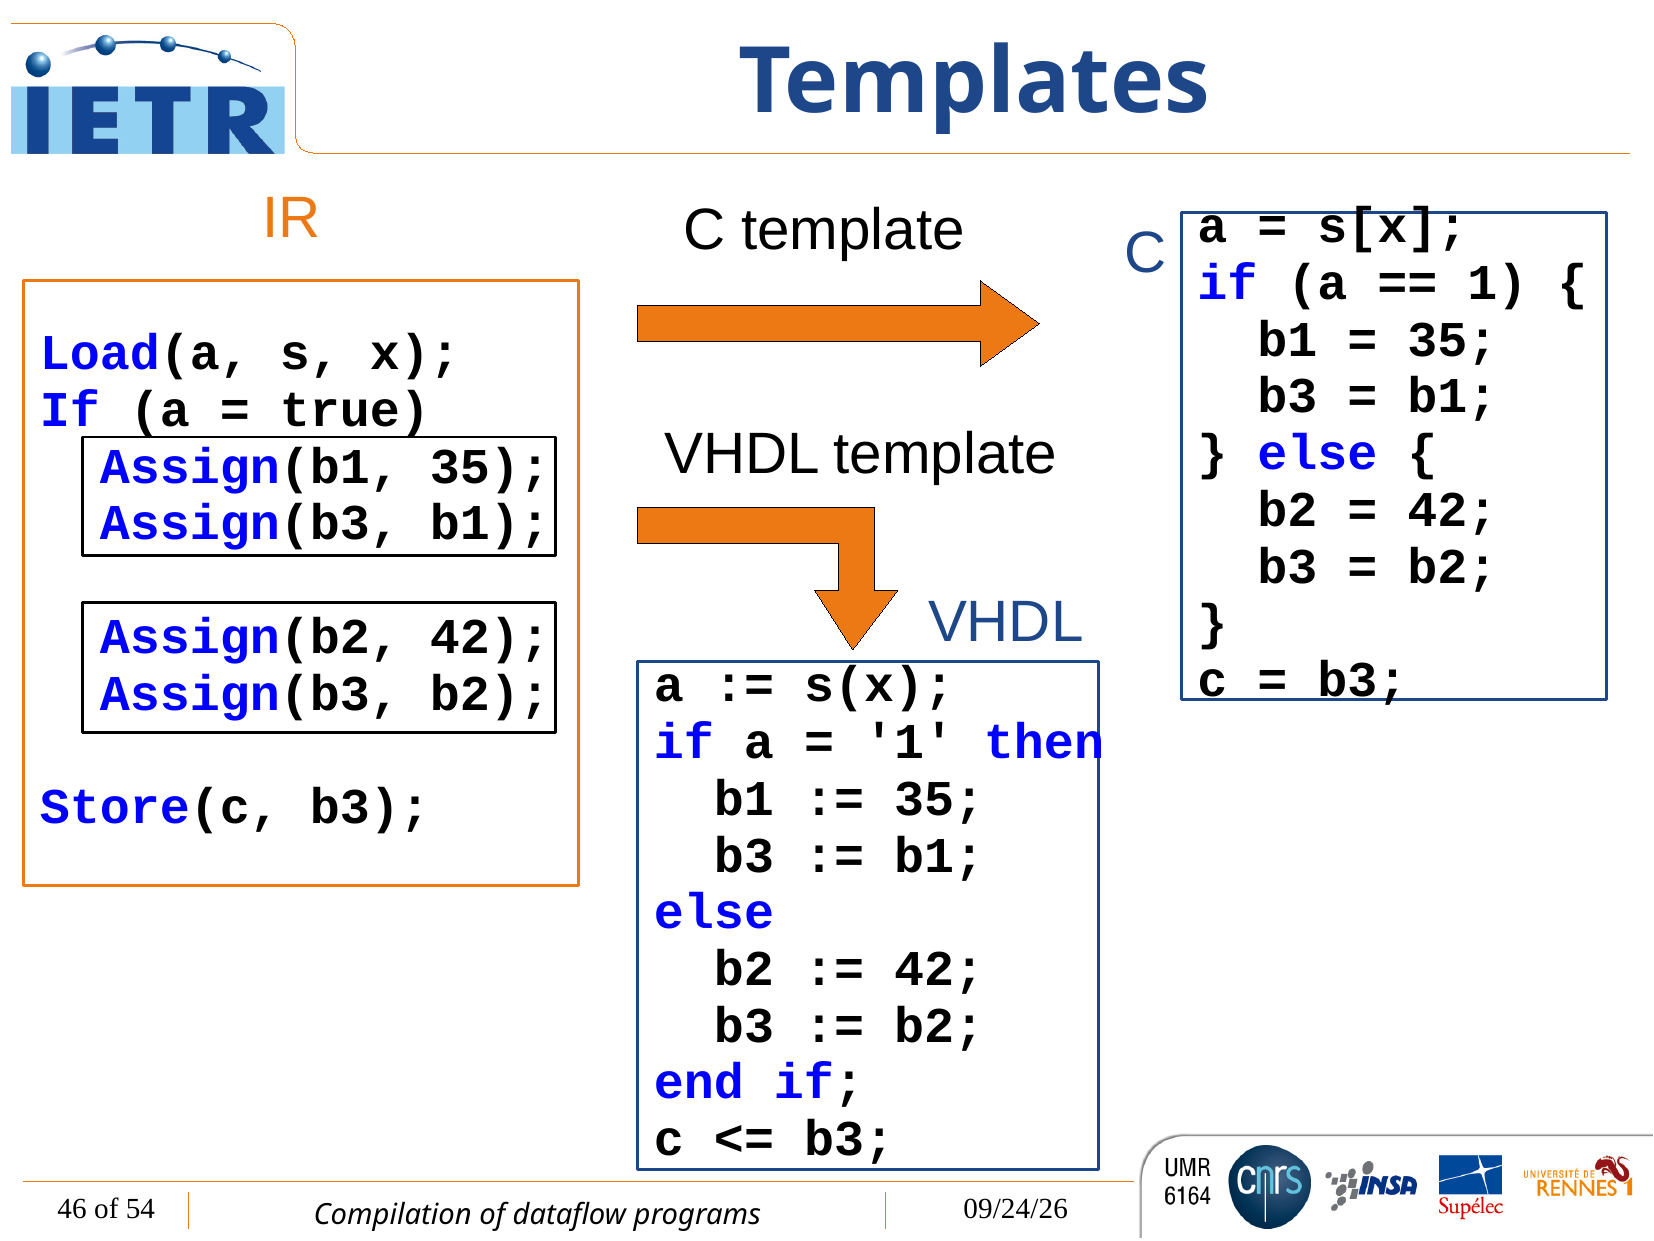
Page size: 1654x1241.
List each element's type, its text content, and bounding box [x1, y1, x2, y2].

text_box [637, 507, 898, 650]
text_box VHDL [913, 581, 1099, 662]
text_box a := s(x); if a = '1' then b1 := 35; b3 := b1; else b2 := 42; b3 := b2; end if; c <= b3; [637, 661, 1099, 1170]
text_box VHDL template [649, 413, 1073, 493]
text_box a = s[x]; if (a == 1) { b1 = 35; b3 = b1; } else { b2 = 42; b3 = b2; } c = b3; [1181, 212, 1607, 700]
title Templates [295, 0, 1654, 154]
text_box [637, 280, 1040, 367]
picture [1139, 1133, 1653, 1238]
picture [11, 35, 285, 154]
text_box C [1109, 212, 1182, 293]
text_box Load(a, s, x); If (a = true) Assign(b1, 35); Assign(b3, b1); Assign(b2, 42); Assign(b3, b2); Store(c, b3); [23, 280, 579, 886]
text_box IR [248, 177, 336, 257]
text_box C template [668, 188, 981, 269]
